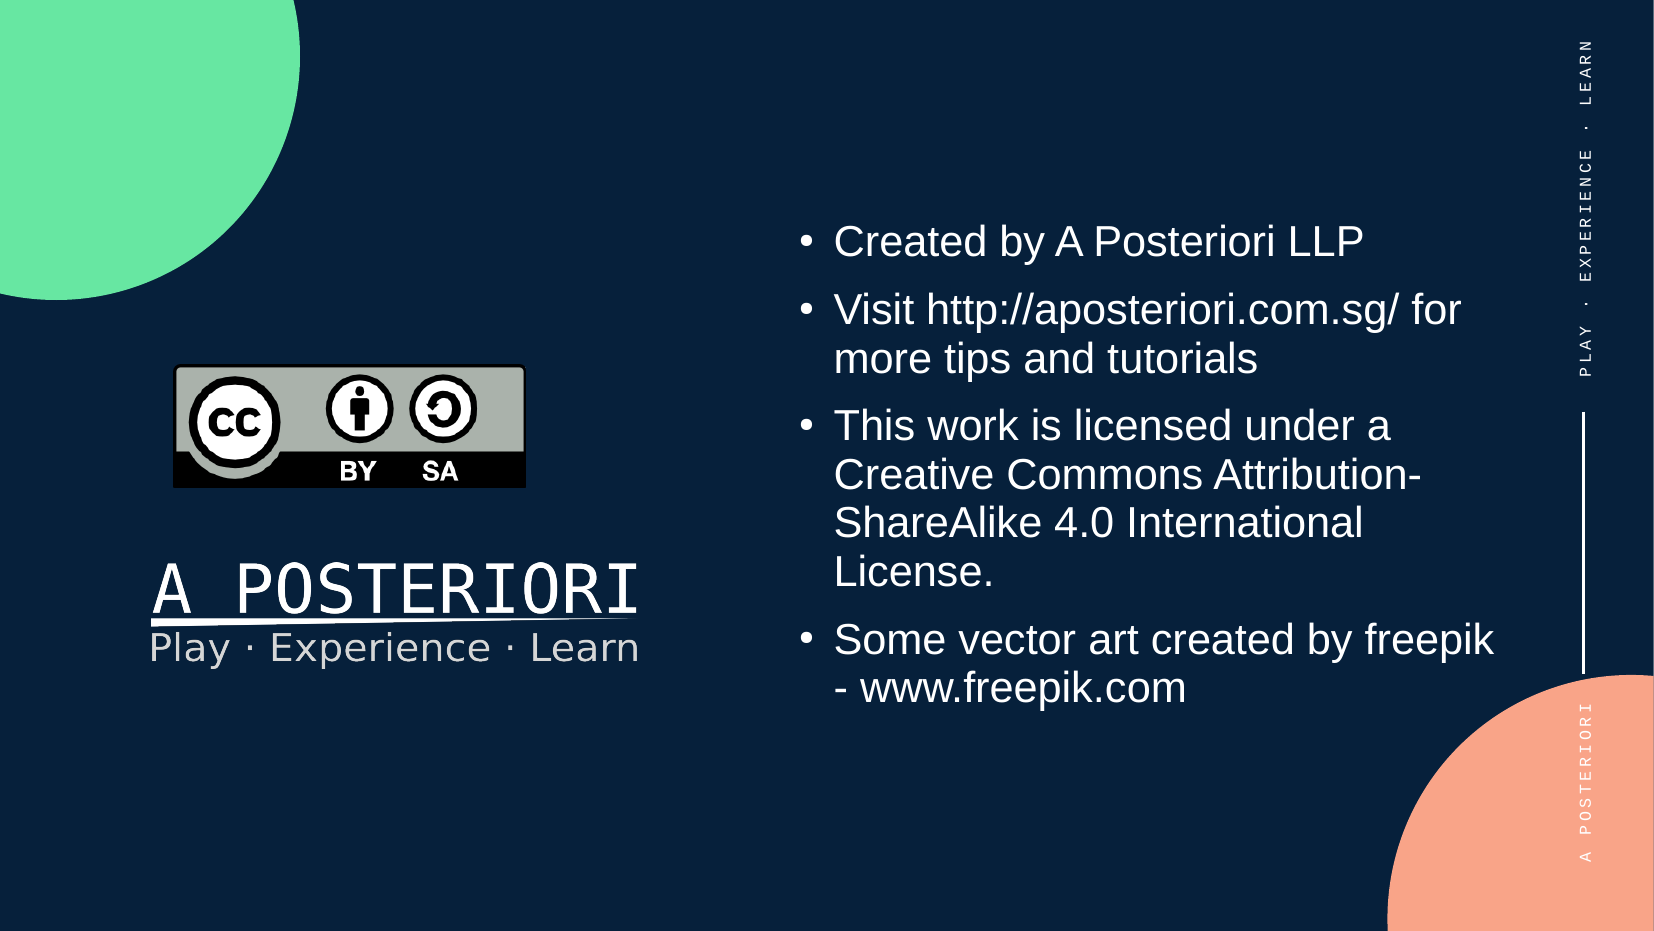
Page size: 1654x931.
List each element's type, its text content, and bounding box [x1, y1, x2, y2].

picture [151, 562, 638, 669]
list Created by A Posteriori LLP Visit http://aposteriori.com.sg/ for more tips and tutorials This work is licensed under a Creative Commons Attribution-ShareAlike 4.0 International License. Some vector art created by freepik - www.freepik.com [787, 217, 1501, 713]
picture [173, 364, 526, 488]
